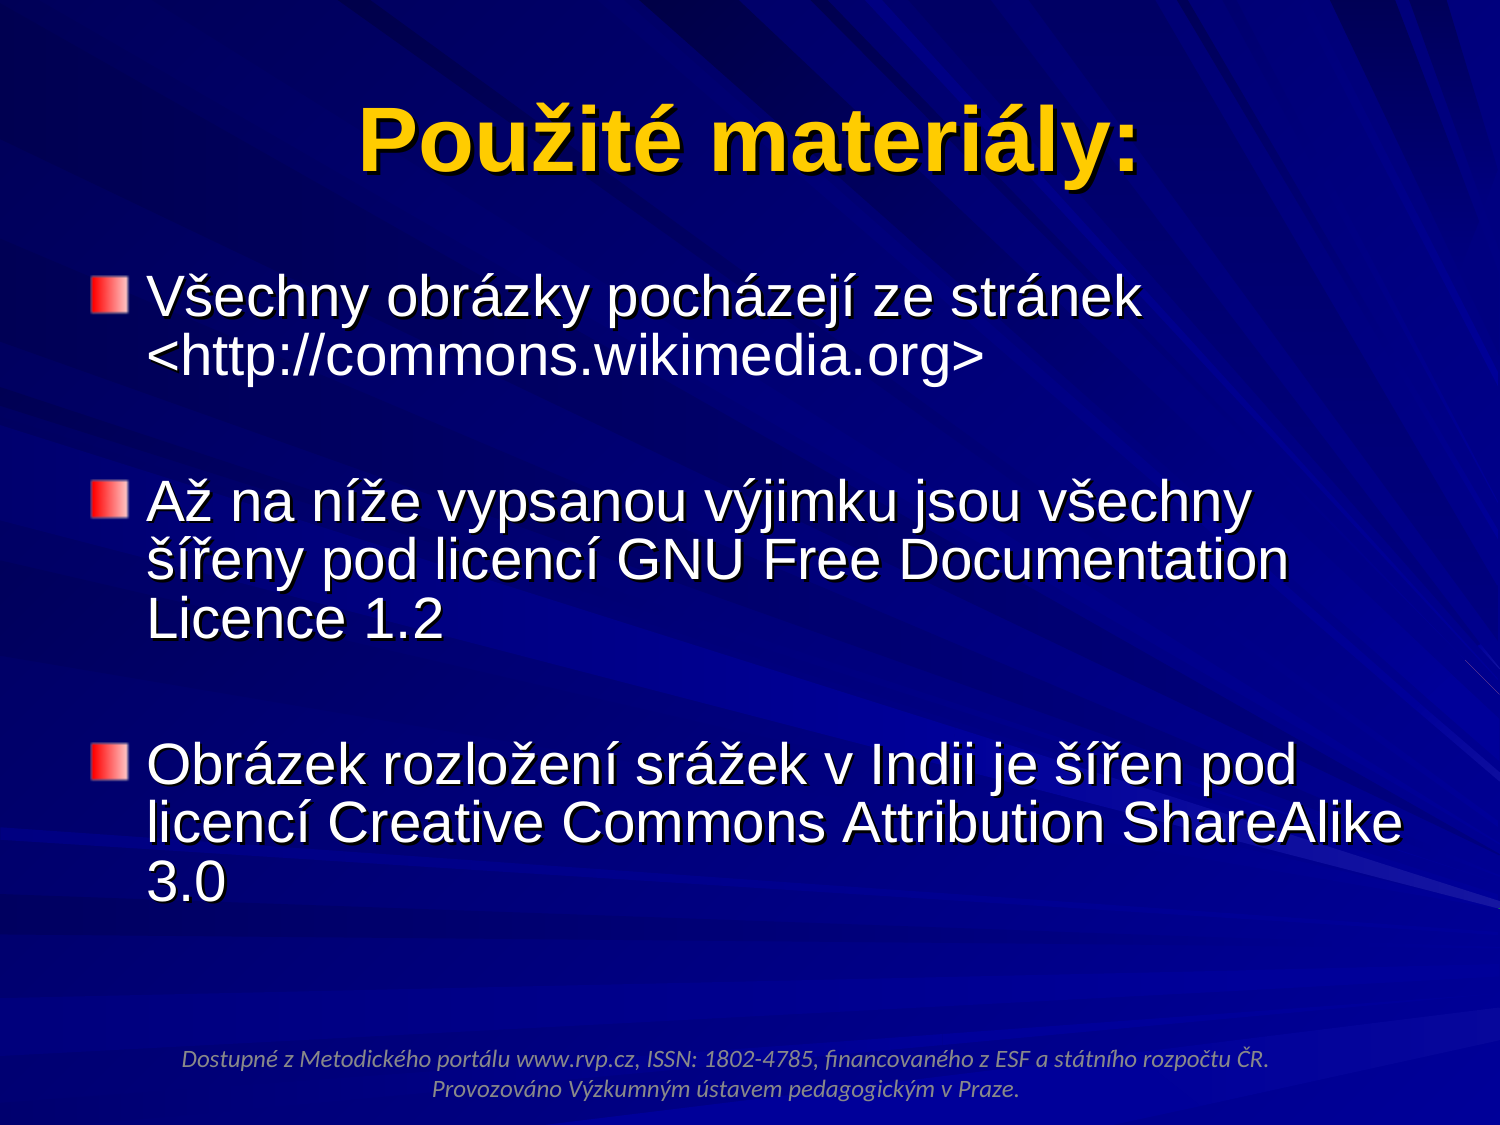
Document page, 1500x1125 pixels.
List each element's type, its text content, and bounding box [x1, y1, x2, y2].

title Použité materiály: [75, 45, 1426, 234]
text_box Dostupné z Metodického portálu www.rvp.cz, ISSN: 1802-4785, financovaného z ESF a státního rozpočtu ČR. Provozováno Výzkumným ústavem pedagogickým v Praze. [105, 1042, 1348, 1103]
list Všechny obrázky pocházejí ze stránek <http://commons.wikimedia.org> Až na níže vypsanou výjimku jsou všechny šířeny pod licencí GNU Free Documentation Licence 1.2 Obrázek rozložení srážek v Indii je šířen pod licencí Creative Commons Attribution ShareAlike 3.0 [75, 262, 1426, 1071]
